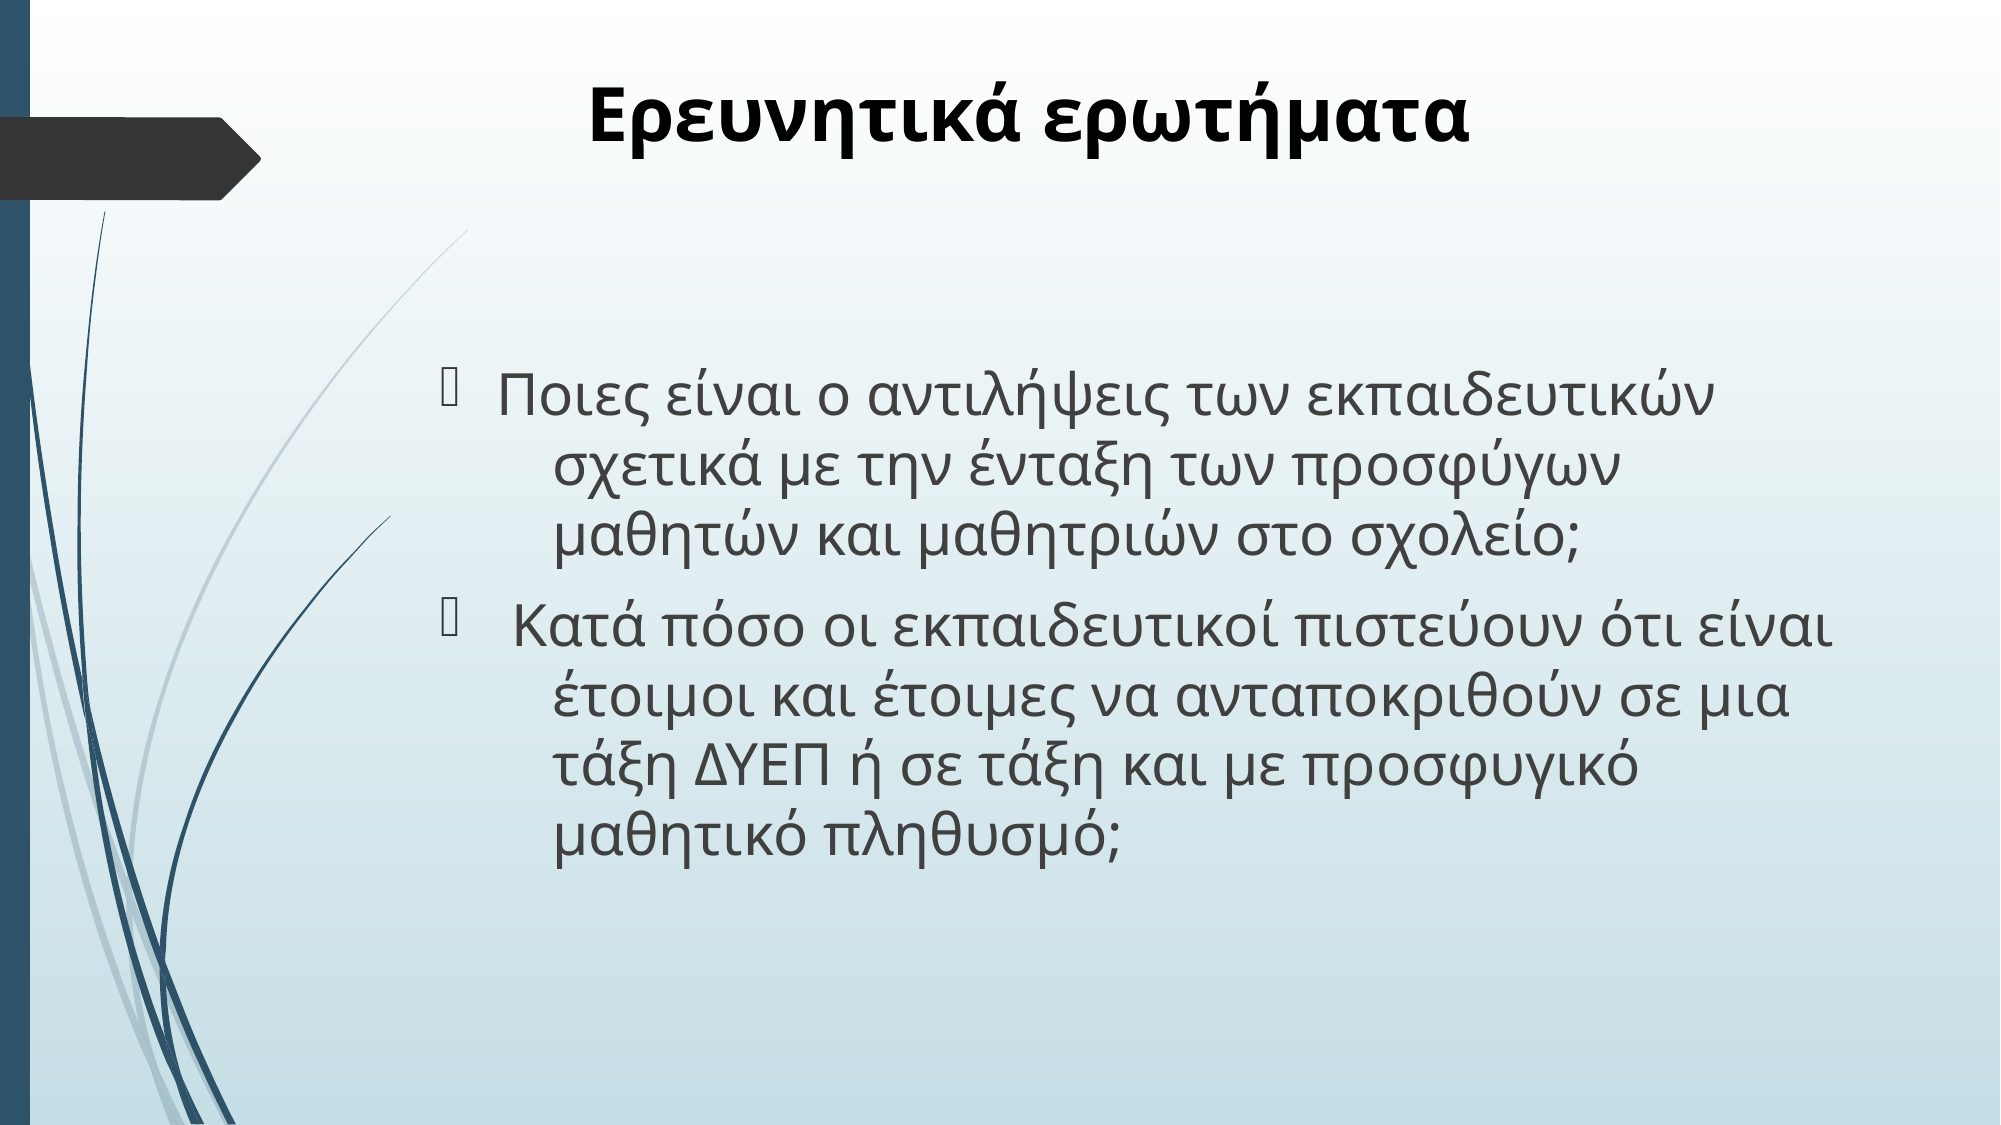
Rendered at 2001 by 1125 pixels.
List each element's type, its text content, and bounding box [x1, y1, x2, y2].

title Ερευνητικά ερωτήματα [425, 59, 1633, 219]
list Ποιες είναι ο αντιλήψεις των εκπαιδευτικών σχετικά με την ένταξη των προσφύγων μαθητών και μαθητριών στο σχολείο; Κατά πόσο οι εκπαιδευτικοί πιστεύουν ότι είναι έτοιμοι και έτοιμες να ανταποκριθούν σε μια τάξη ΔΥΕΠ ή σε τάξη και με προσφυγικό μαθητικό πληθυσμό; [424, 350, 1888, 970]
